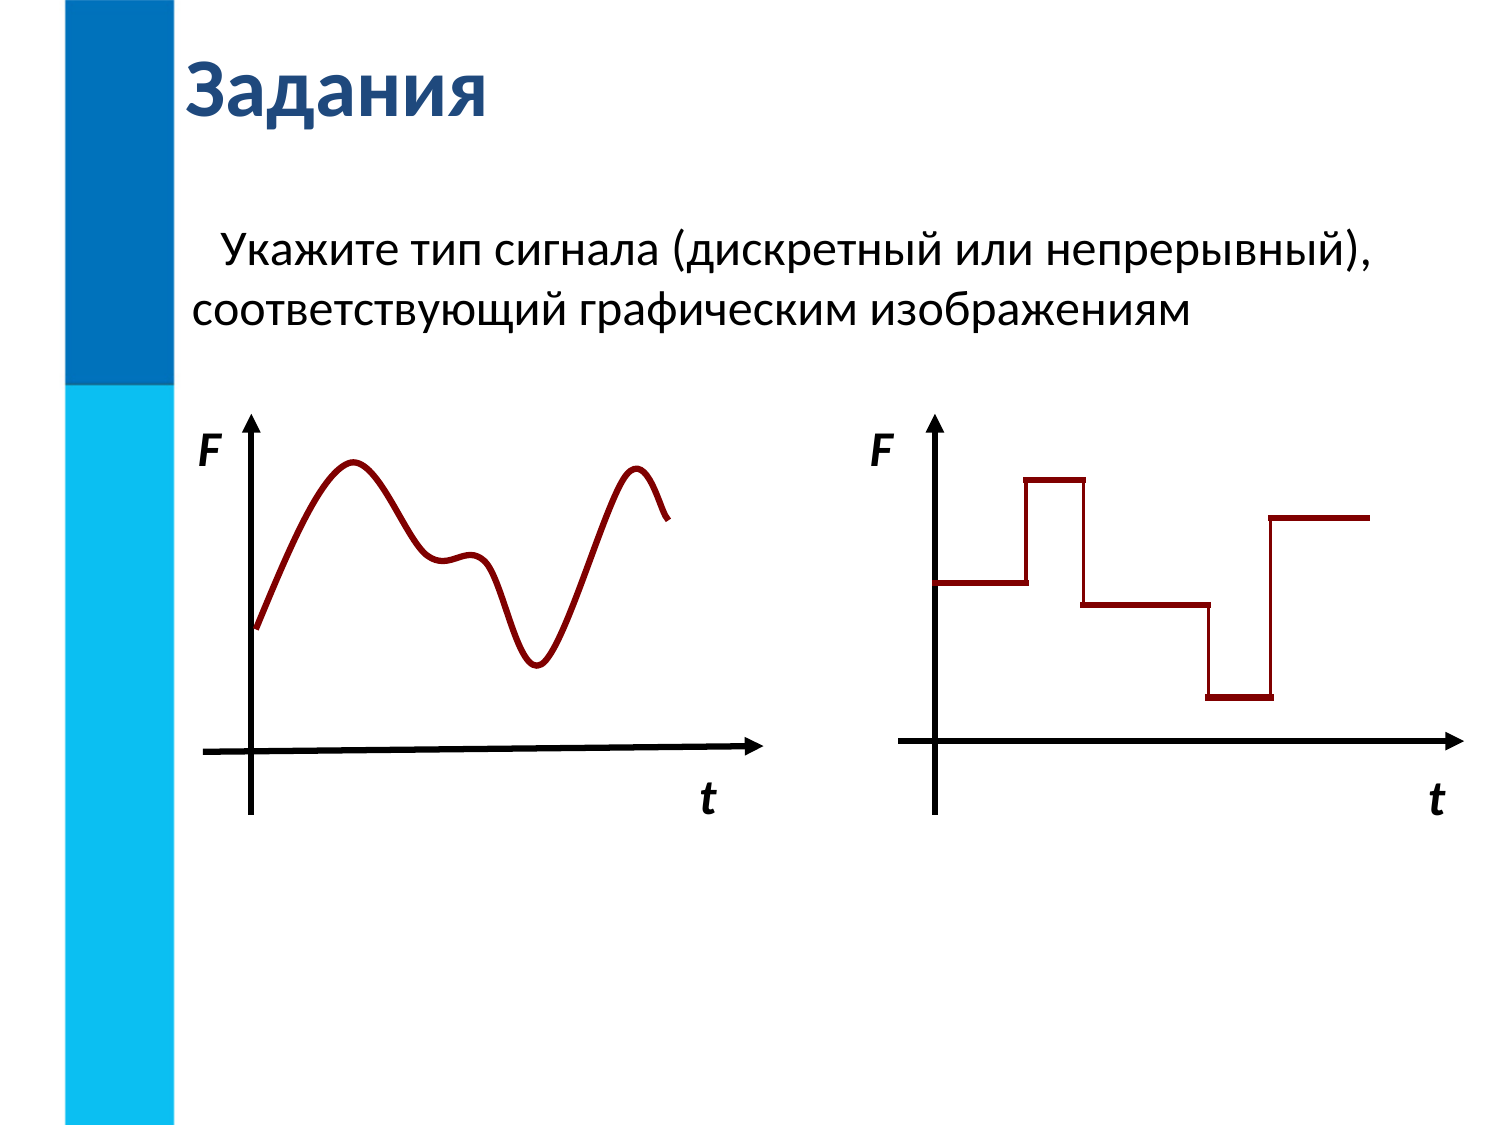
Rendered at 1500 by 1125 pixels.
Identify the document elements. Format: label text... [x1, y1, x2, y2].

text_box Задания [171, 30, 1425, 135]
text_box t [1413, 757, 1465, 833]
text_box F [854, 408, 906, 485]
text_box t [684, 756, 735, 833]
text_box Укажите тип сигнала (дискретный или непрерывный), соответствующий графическим изображениям [177, 207, 1500, 344]
text_box F [183, 408, 234, 485]
picture [0, 0, 1500, 1125]
